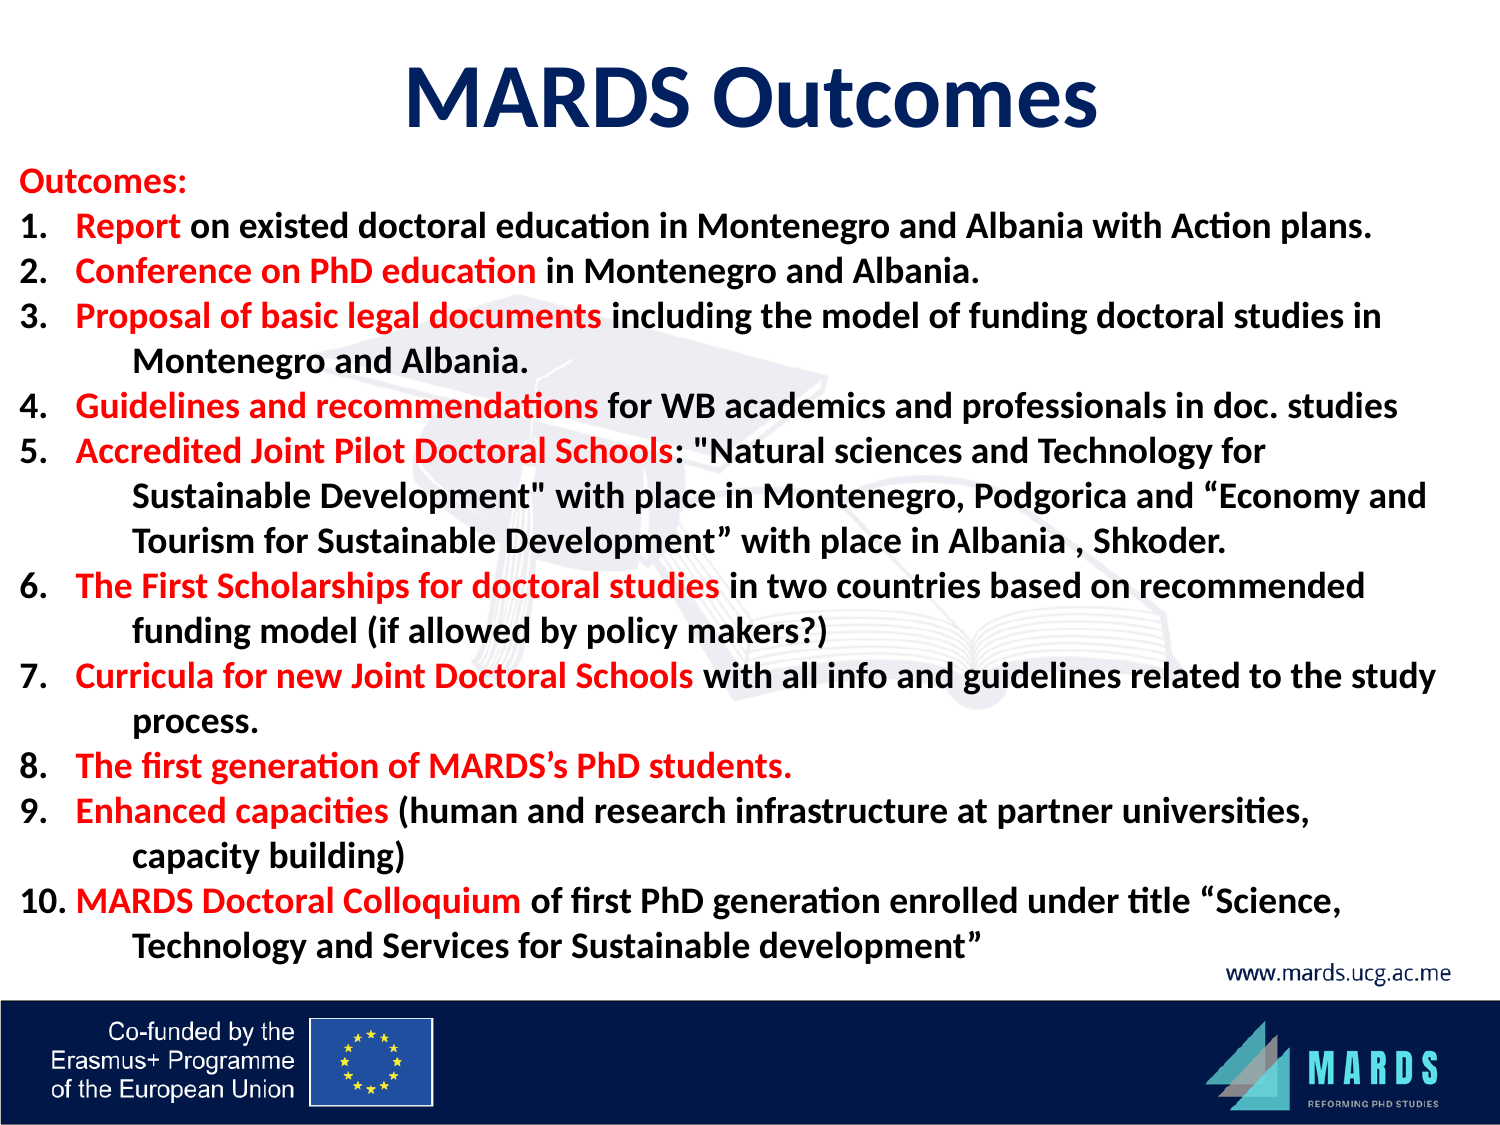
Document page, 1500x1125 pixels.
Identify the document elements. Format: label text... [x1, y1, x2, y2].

text_box Outcomes: Report on existed doctoral education in Montenegro and Albania with Action plans. Conference on PhD education in Montenegro and Albania. Proposal of basic legal documents including the model of funding doctoral studies in Montenegro and Albania. Guidelines and recommendations for WB academics and professionals in doc. studies Accredited Joint Pilot Doctoral Schools: "Natural sciences and Technology for Sustainable Development" with place in Montenegro, Podgorica and “Economy and Tourism for Sustainable Development” with place in Albania , Shkoder. The First Scholarships for doctoral studies in two countries based on recommended funding model (if allowed by policy makers?) Curricula for new Joint Doctoral Schools with all info and guidelines related to the study process. The first generation of MARDS’s PhD students. Enhanced capacities (human and research infrastructure at partner universities, capacity building) MARDS Doctoral Colloquium of first PhD generation enrolled under title “Science, Technology and Services for Sustainable development” [4, 149, 1457, 974]
title MARDS Outcomes [76, 0, 1427, 149]
